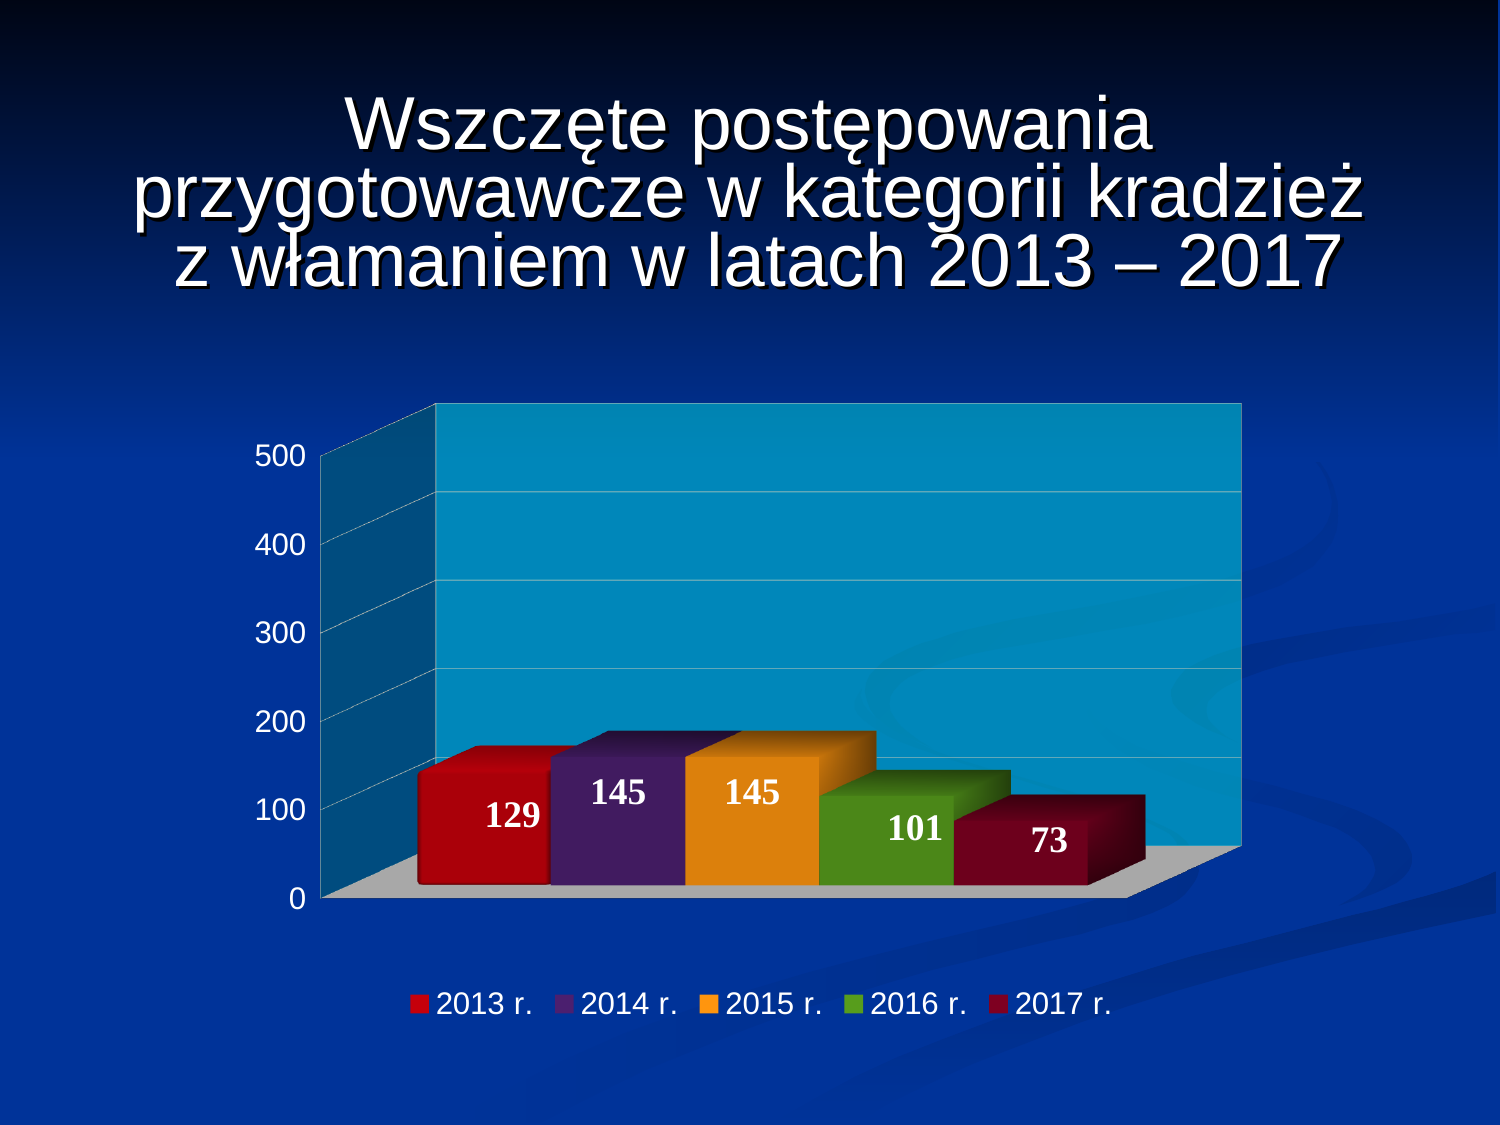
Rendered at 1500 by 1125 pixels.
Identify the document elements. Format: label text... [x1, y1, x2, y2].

title Wszczęte postępowania przygotowawcze w kategorii kradzież z włamaniem w latach 2013 – 2017 [75, 21, 1424, 449]
chart [212, 377, 1312, 1028]
